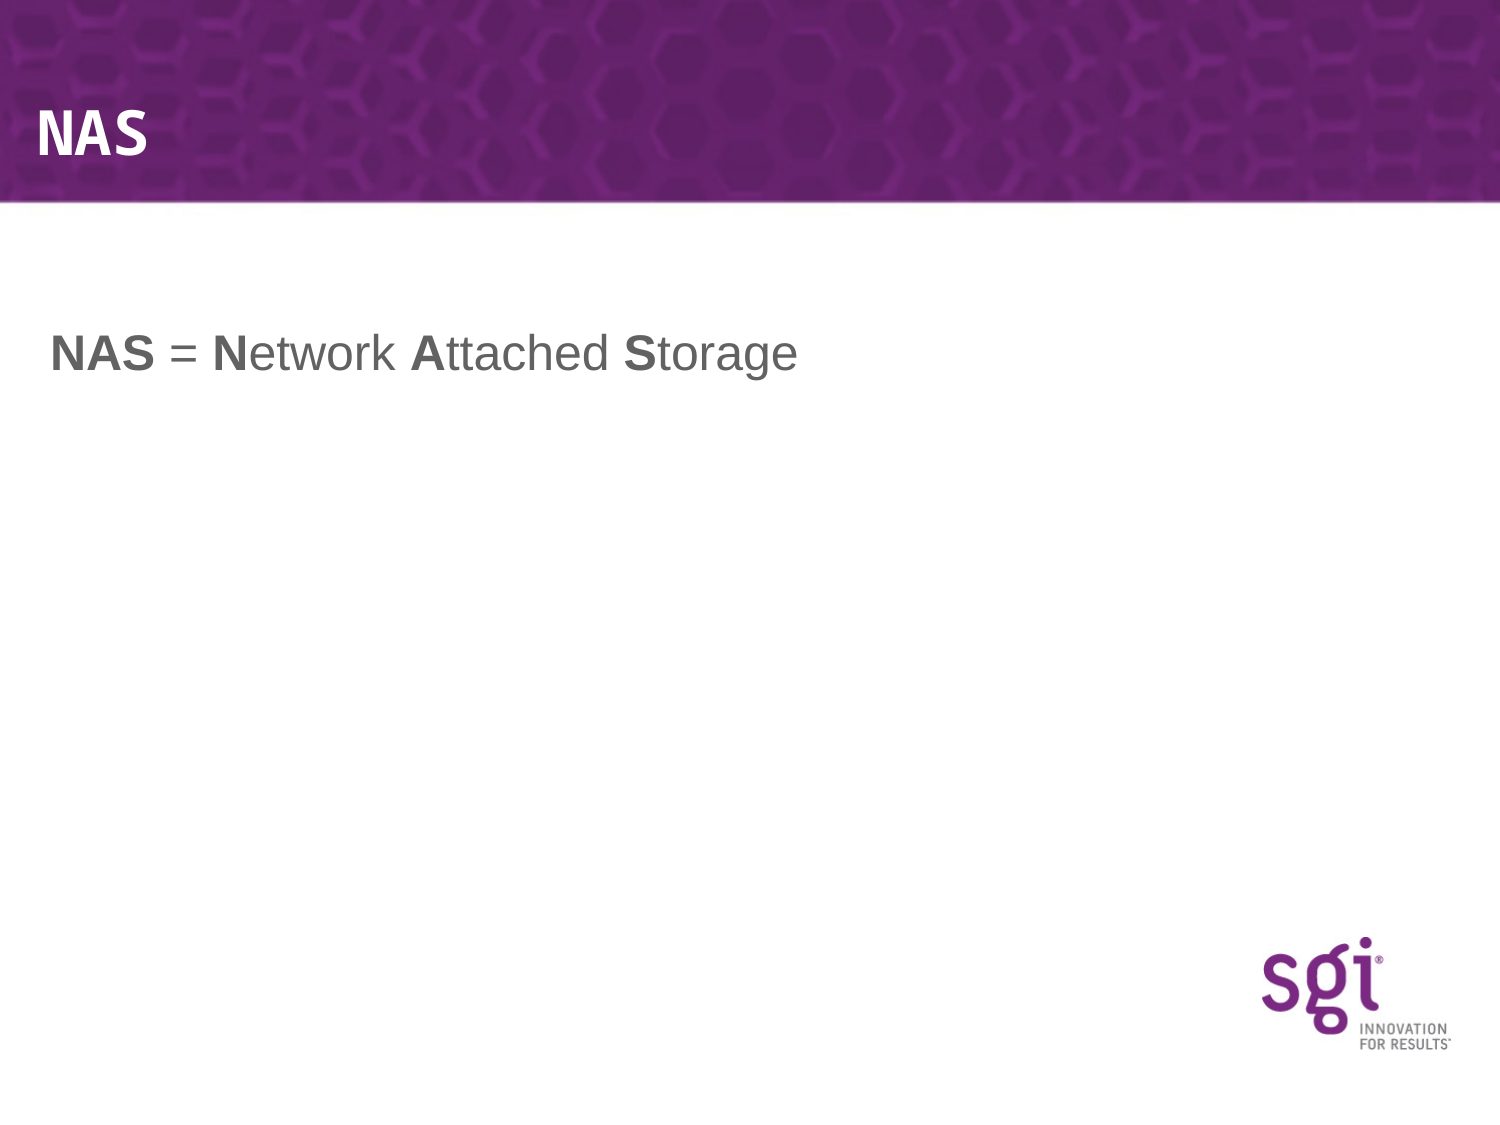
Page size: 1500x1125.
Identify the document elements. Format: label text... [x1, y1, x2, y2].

picture [0, 0, 1500, 1050]
list NAS = Network Attached Storage [50, 324, 1326, 863]
title NAS [37, 37, 1313, 226]
